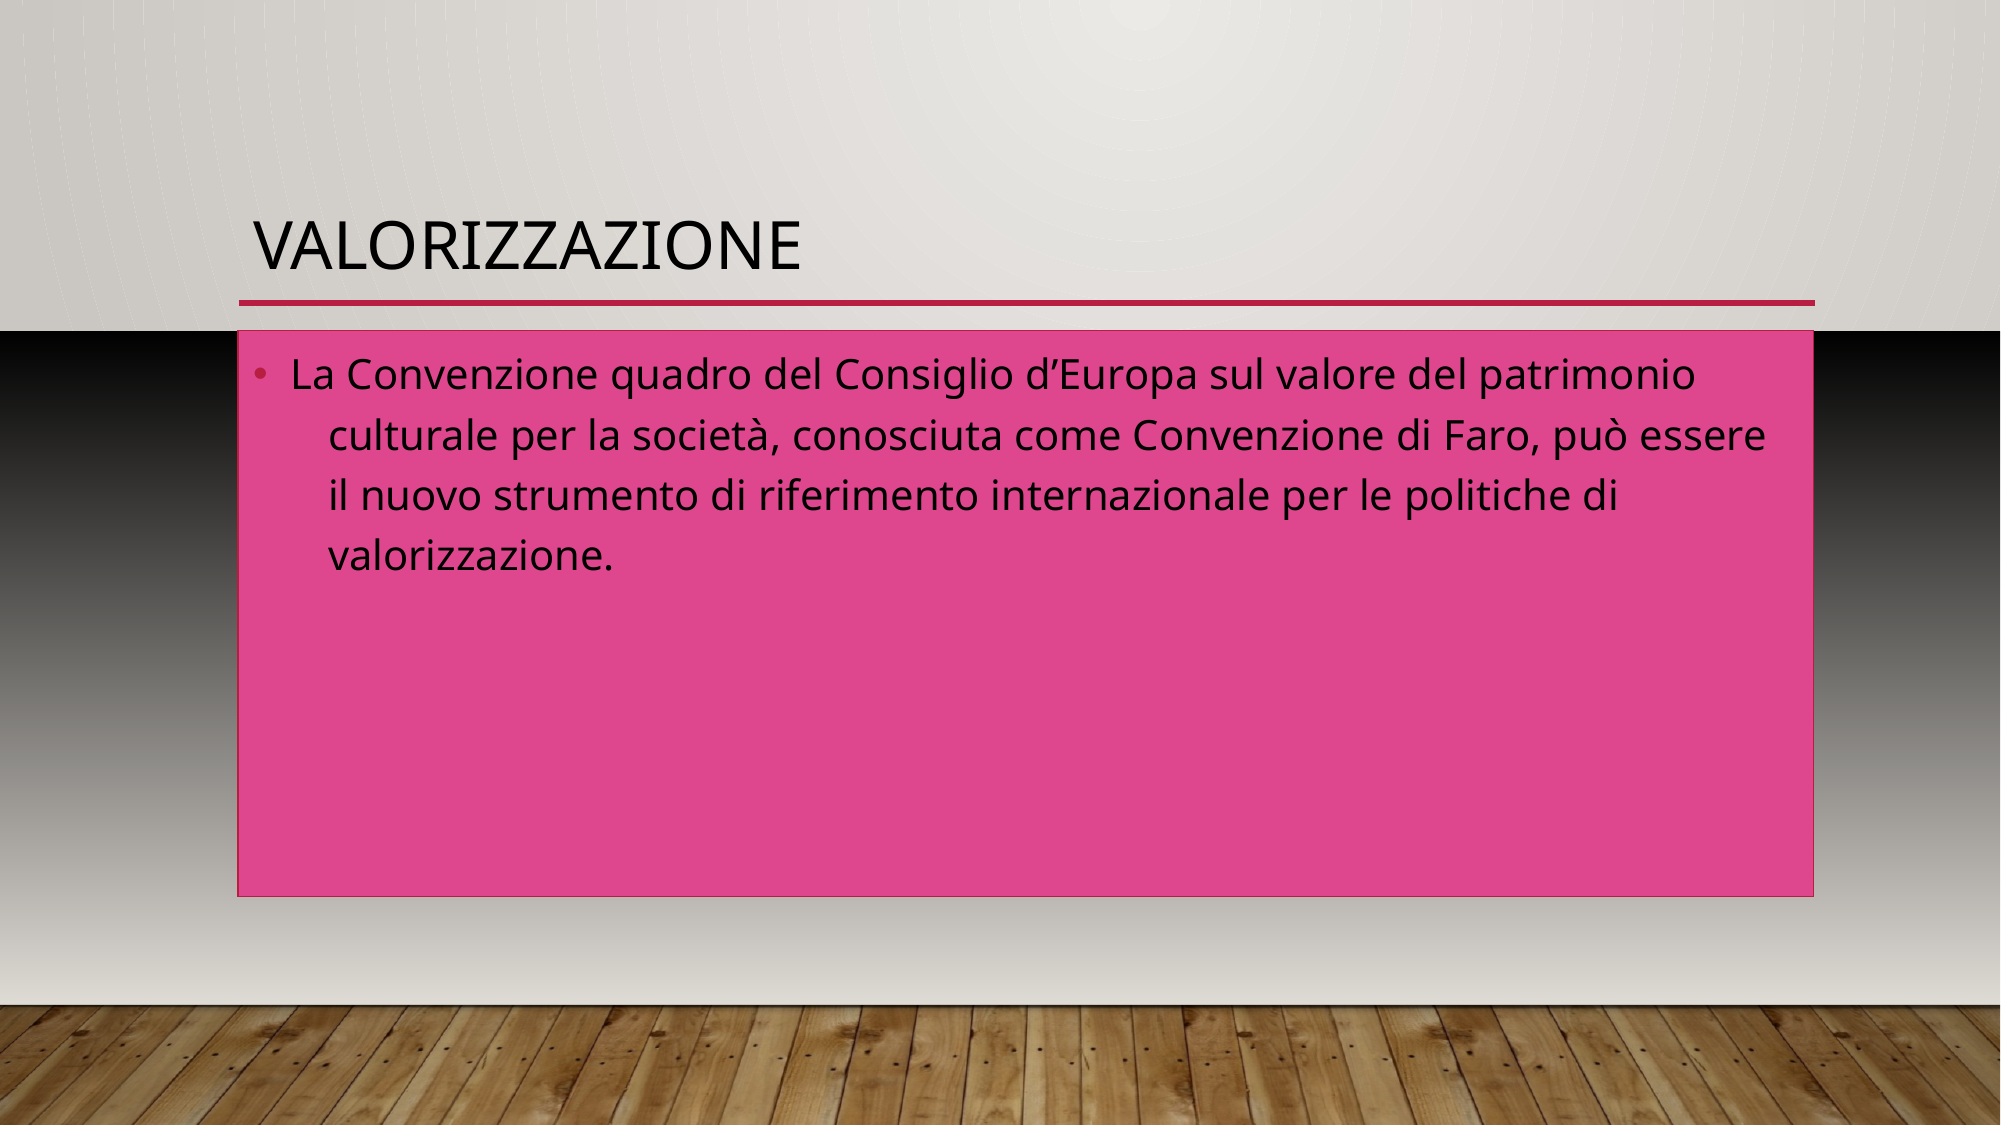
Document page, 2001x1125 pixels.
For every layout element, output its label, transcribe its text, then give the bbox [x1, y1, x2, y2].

list La Convenzione quadro del Consiglio d’Europa sul valore del patrimonio culturale per la società, conosciuta come Convenzione di Faro, può essere il nuovo strumento di riferimento internazionale per le politiche di valorizzazione. [238, 330, 1814, 897]
title valorizzazione [238, 131, 1814, 305]
